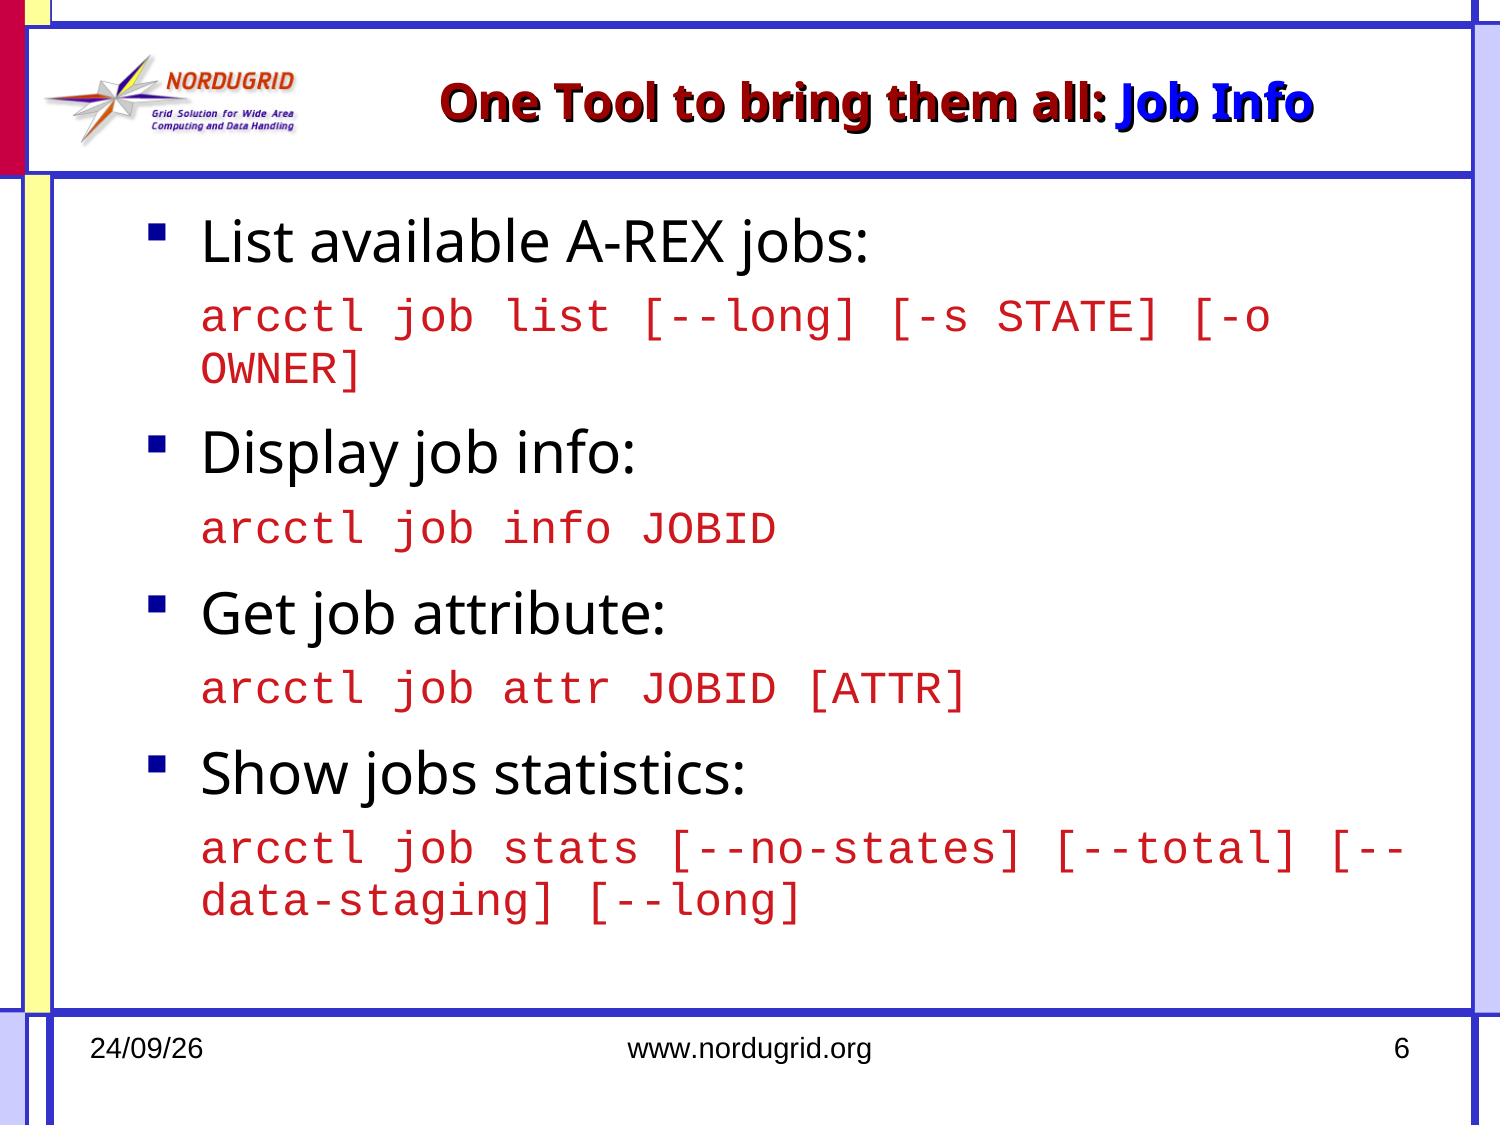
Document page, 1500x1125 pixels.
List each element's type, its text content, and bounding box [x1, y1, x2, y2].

title One Tool to bring them all: Job Info [324, 17, 1428, 183]
list List available A-REX jobs: arcctl job list [--long] [-s STATE] [-o OWNER] Display job info: arcctl job info JOBID Get job attribute: arcctl job attr JOBID [ATTR] Show jobs statistics: arcctl job stats [--no-states] [--total] [--data-staging] [--long] [87, 200, 1426, 884]
picture [40, 49, 301, 148]
